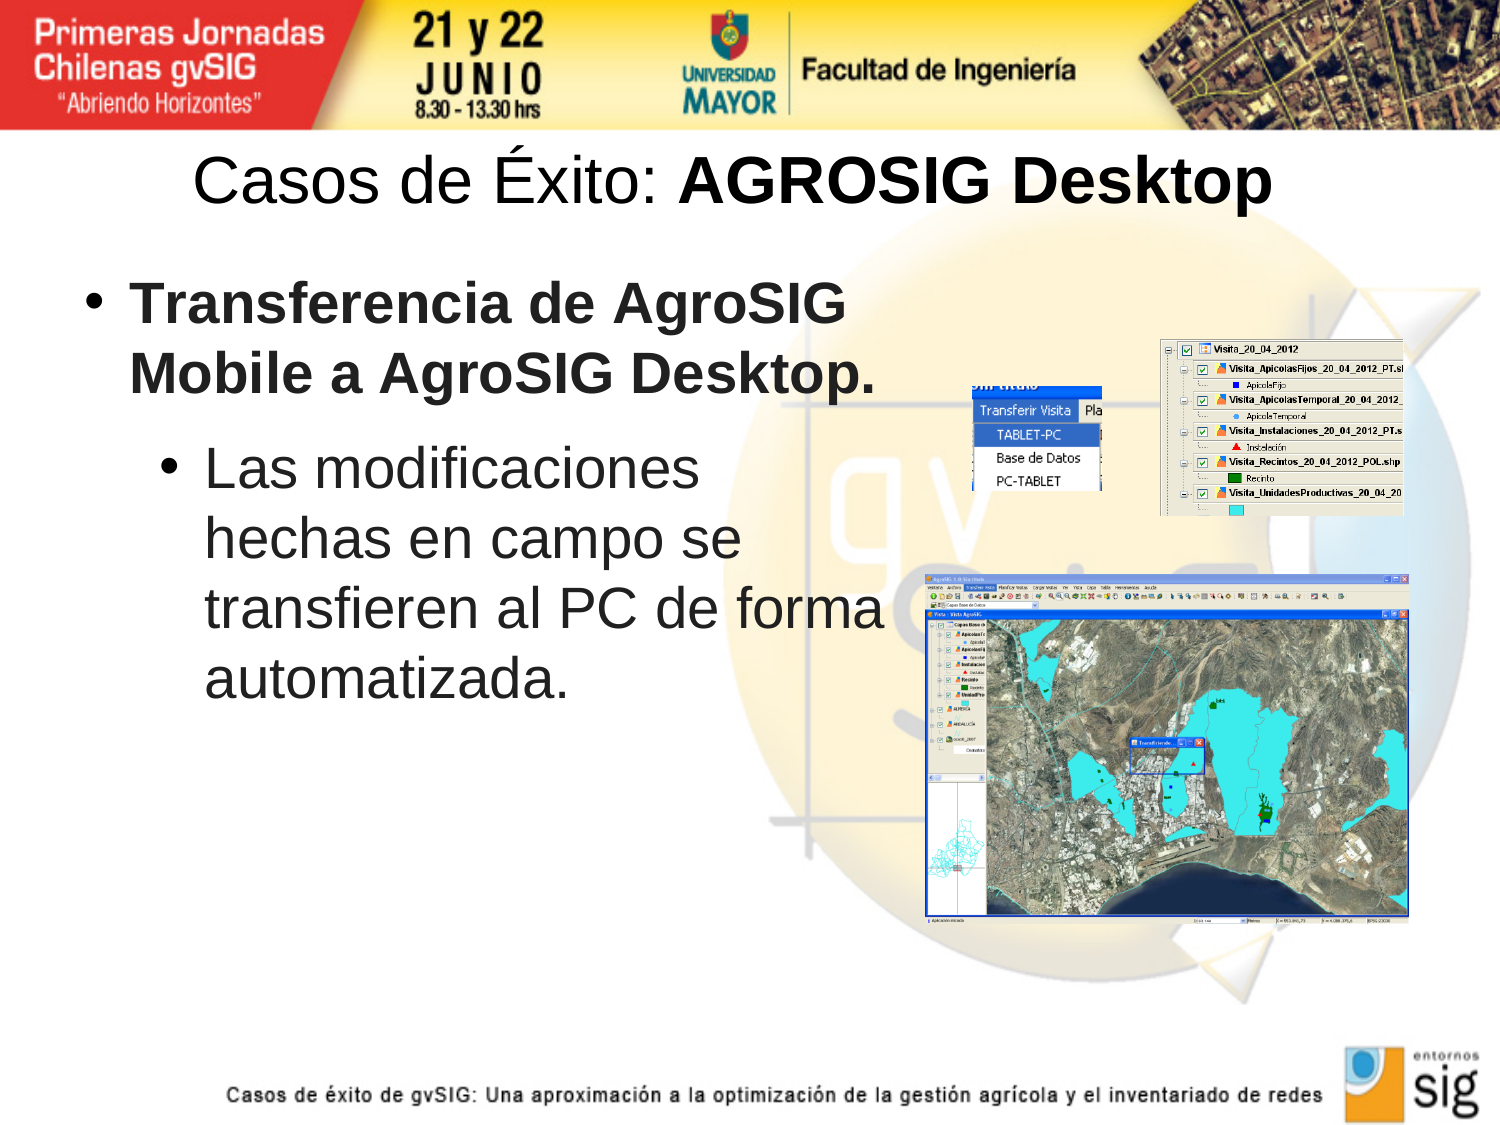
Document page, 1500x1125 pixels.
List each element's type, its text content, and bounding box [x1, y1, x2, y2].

title Casos de Éxito: AGROSIG Desktop [58, 93, 1409, 257]
list [70, 222, 1425, 898]
text_box Transferencia de AgroSIG Mobile a AgroSIG Desktop. Las modificaciones hechas en campo se transfieren al PC de forma automatizada. [58, 257, 915, 964]
picture [0, 0, 1500, 1125]
